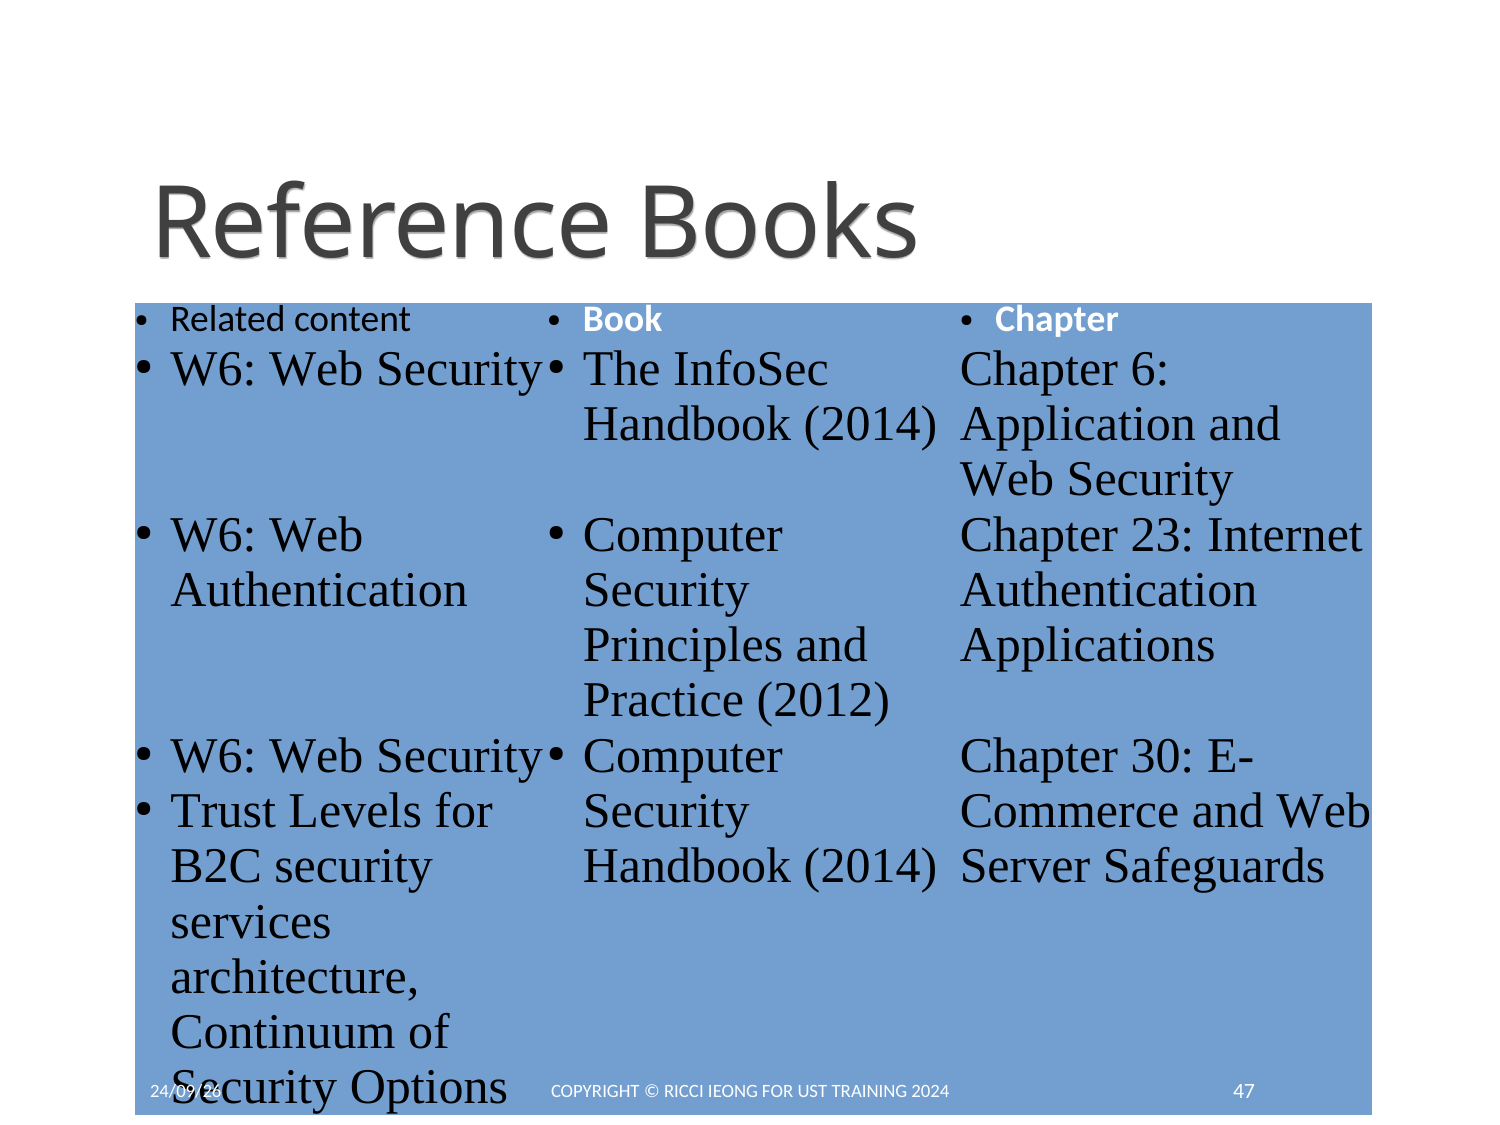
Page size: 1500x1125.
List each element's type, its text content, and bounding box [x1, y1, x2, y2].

table_header Chapter [960, 303, 1372, 341]
table_cell W6: Web Authentication [135, 507, 547, 728]
title Reference Books [135, 47, 1373, 286]
slide_number 19/3/2025 [135, 1059, 440, 1120]
table_cell The InfoSec Handbook (2014) [547, 341, 960, 507]
table_header Book [547, 303, 960, 341]
table_header Related content [135, 303, 547, 341]
table_cell Chapter 6: Application and Web Security [960, 341, 1372, 507]
table_cell Computer Security Principles and Practice (2012) [547, 507, 960, 728]
slide_number 47 [1218, 1059, 1380, 1120]
footer Copyright © Ricci IEONG for UST training 2024 [453, 1059, 1047, 1120]
table_cell Chapter 23: Internet Authentication Applications [960, 507, 1372, 728]
table_cell W6: Web Security Trust Levels for B2C security services architecture, Continuum of Security Options [135, 728, 547, 1086]
table_cell W6: Web Security [135, 341, 547, 507]
table_cell Chapter 30: E-Commerce and Web Server Safeguards [960, 728, 1372, 1115]
table_cell Computer Security Handbook (2014) [547, 728, 960, 1059]
